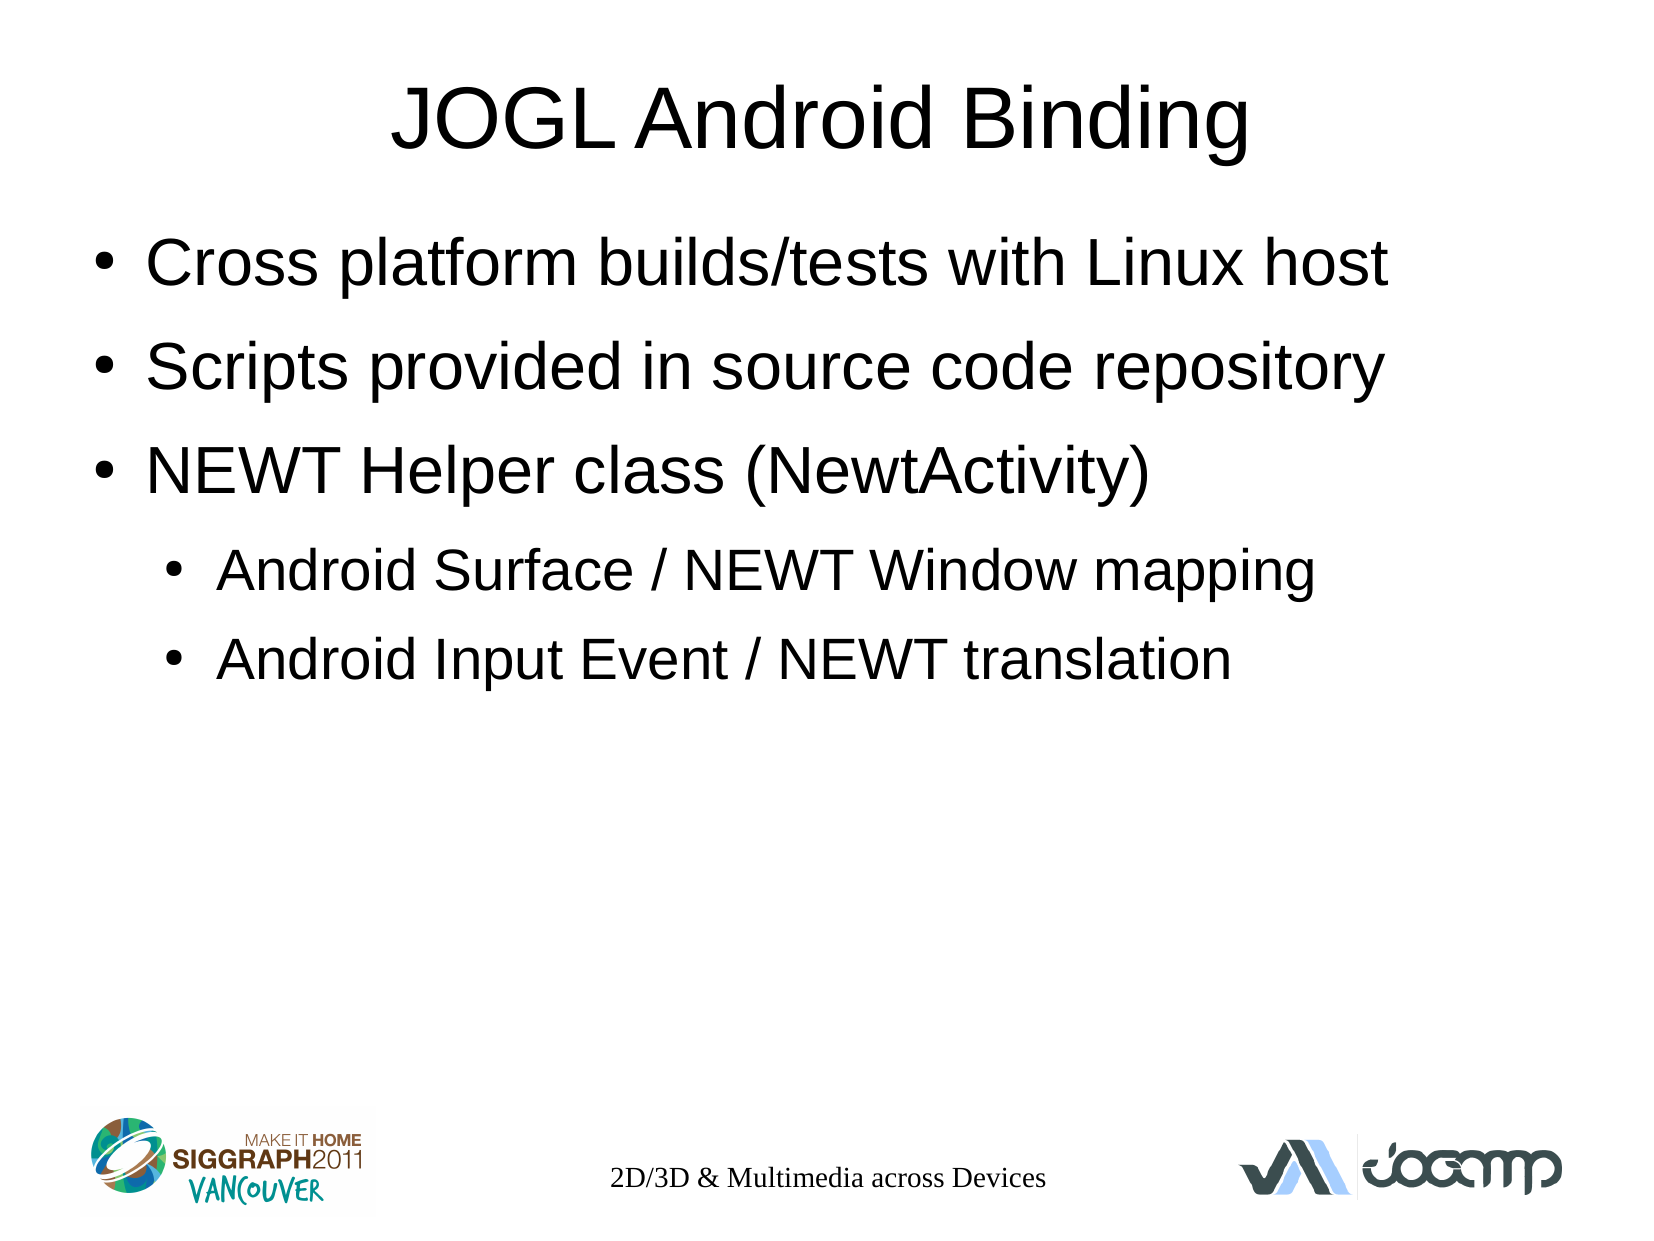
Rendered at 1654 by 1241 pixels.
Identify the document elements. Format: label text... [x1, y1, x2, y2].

picture [1237, 1134, 1562, 1200]
list Cross platform builds/tests with Linux host Scripts provided in source code repository NEWT Helper class (NewtActivity) Android Surface / NEWT Window mapping Android Input Event / NEWT translation [75, 225, 1571, 1044]
title JOGL Android Binding [68, 56, 1576, 181]
picture [80, 1106, 376, 1217]
